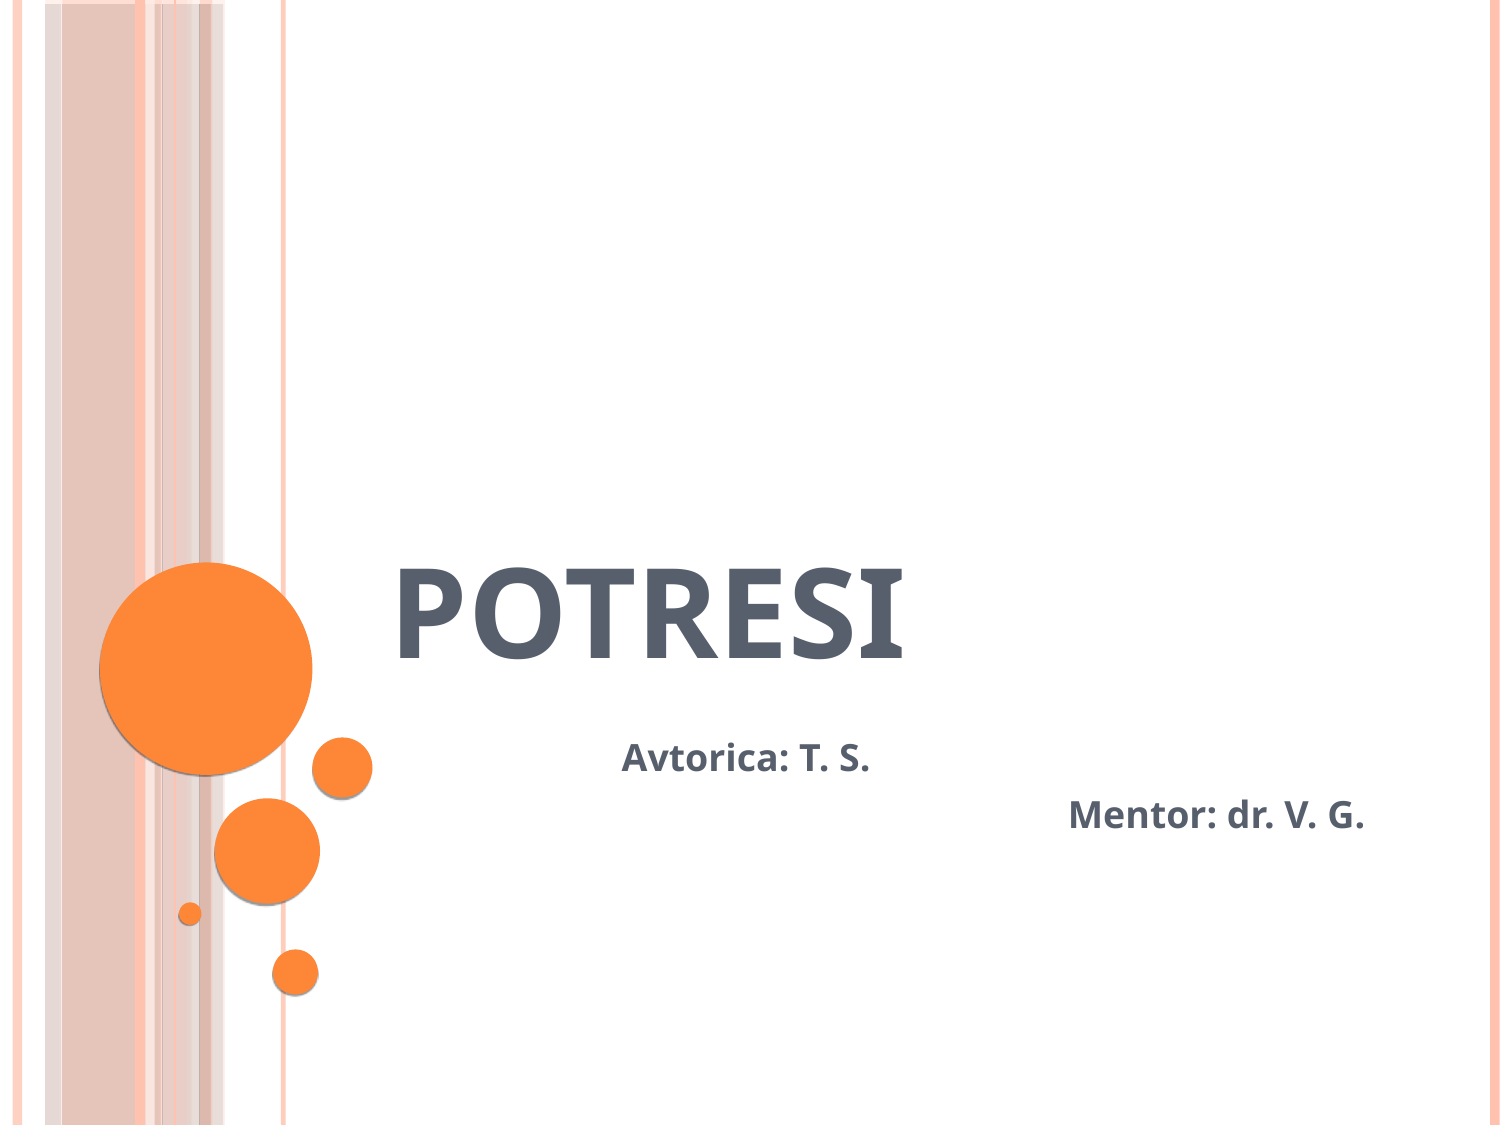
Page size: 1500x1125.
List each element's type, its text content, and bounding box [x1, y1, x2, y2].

subtitle Avtorica: T. S. Mentor: dr. V. G. [246, 726, 1381, 950]
title POTRESI [375, 512, 1388, 692]
